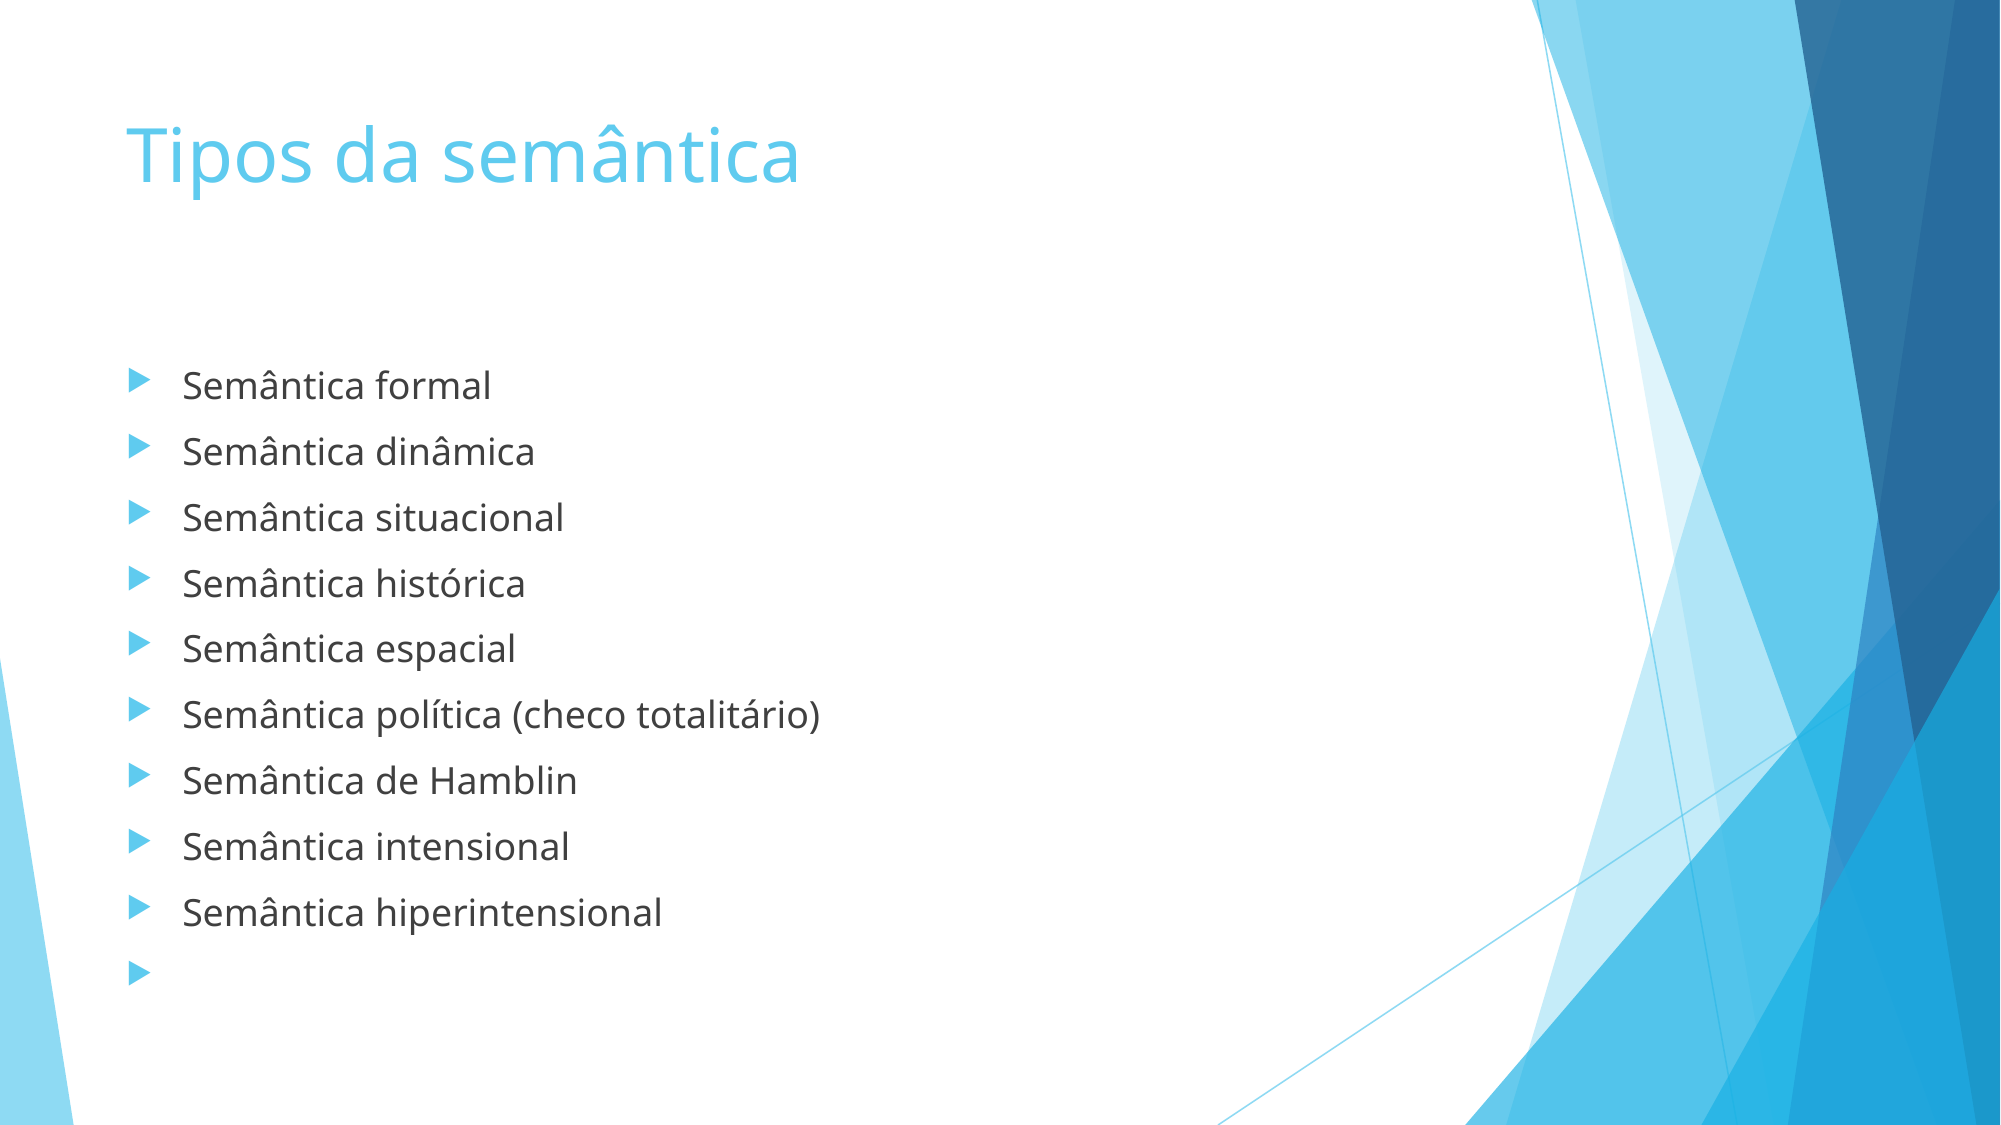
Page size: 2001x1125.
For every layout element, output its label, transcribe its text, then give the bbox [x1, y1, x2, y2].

title Tipos da semântica [111, 99, 1522, 317]
list Semântica formal Semântica dinâmica Semântica situacional Semântica histórica Semântica espacial Semântica política (checo totalitário) Semântica de Hamblin Semântica intensional Semântica hiperintensional [111, 354, 1522, 992]
